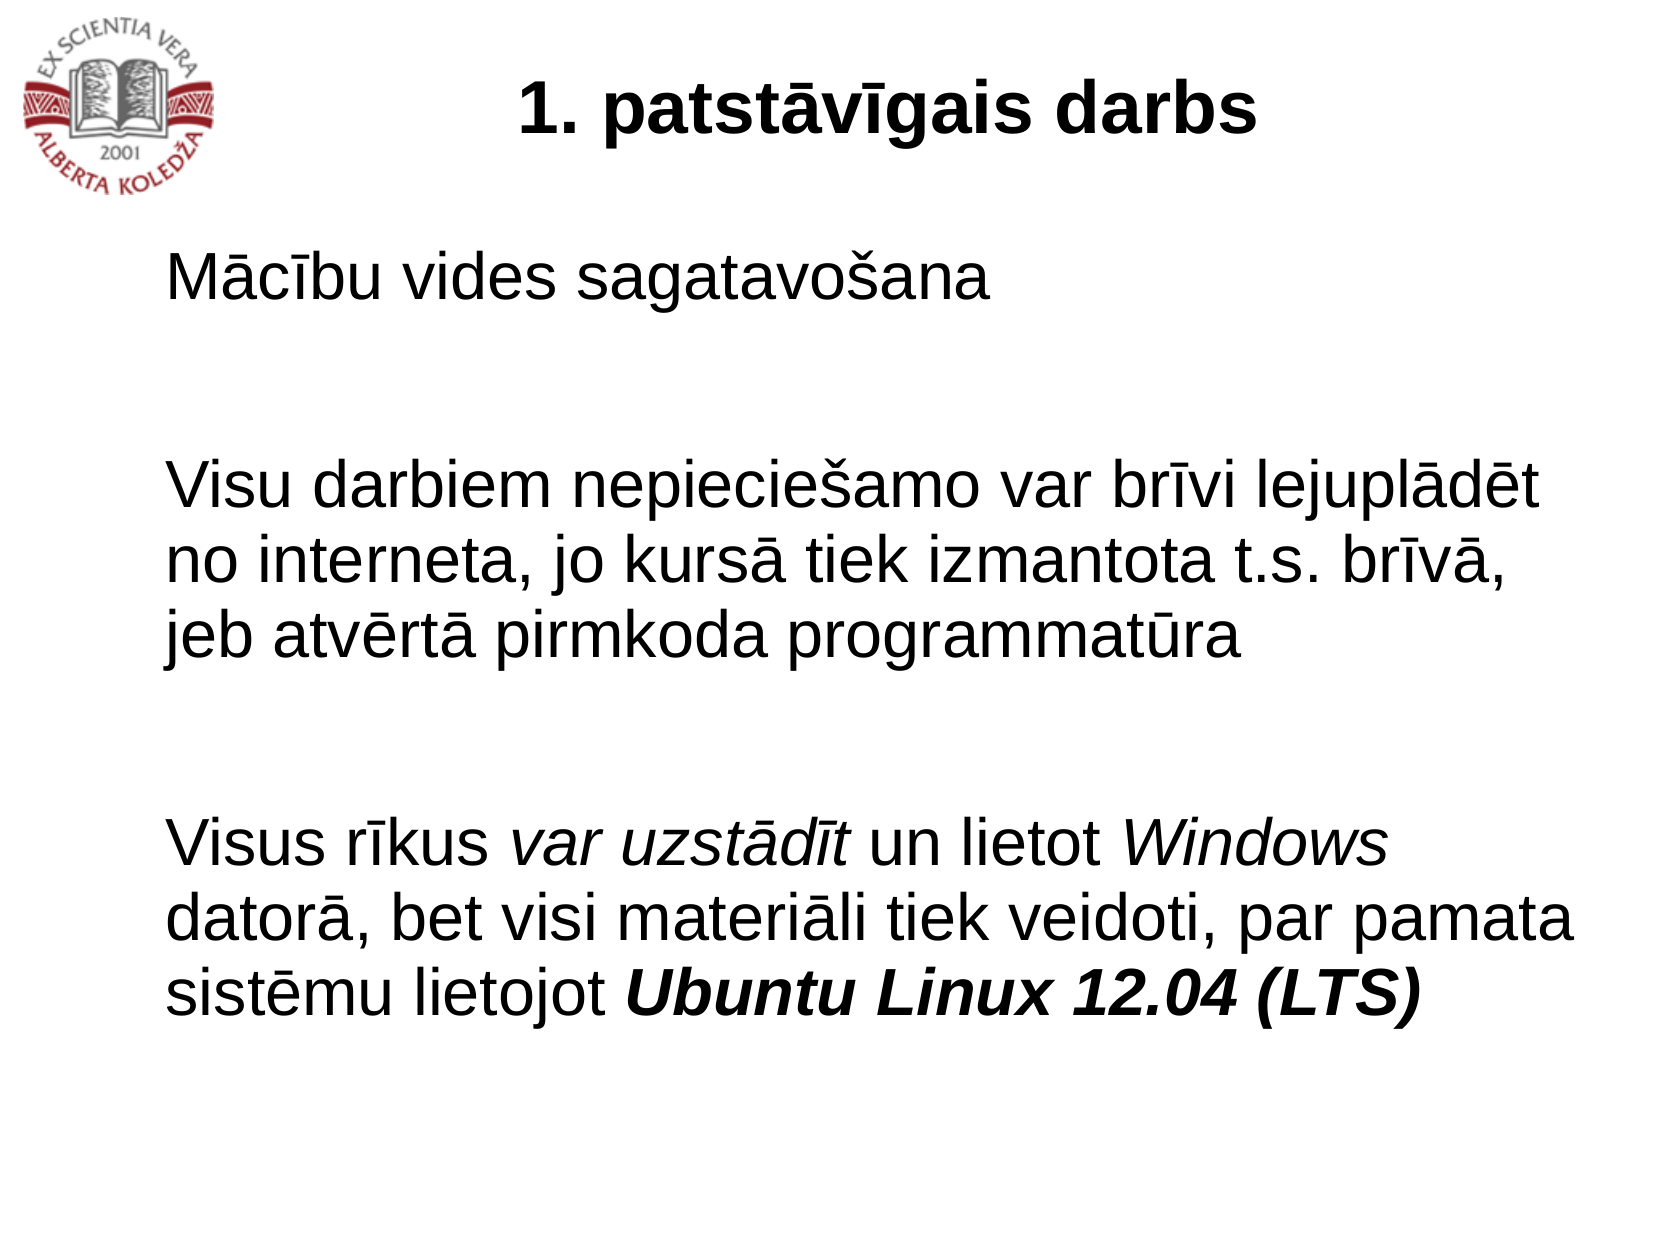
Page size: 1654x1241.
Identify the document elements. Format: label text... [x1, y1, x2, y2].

picture [23, 17, 214, 195]
title 1. patstāvīgais darbs [206, 49, 1571, 166]
list Mācību vides sagatavošana Visu darbiem nepieciešamo var brīvi lejuplādēt no interneta, jo kursā tiek izmantota t.s. brīvā, jeb atvērtā pirmkoda programmatūra Visus rīkus var uzstādīt un lietot Windows datorā, bet visi materiāli tiek veidoti, par pamata sistēmu lietojot Ubuntu Linux 12.04 (LTS) [94, 238, 1583, 1058]
